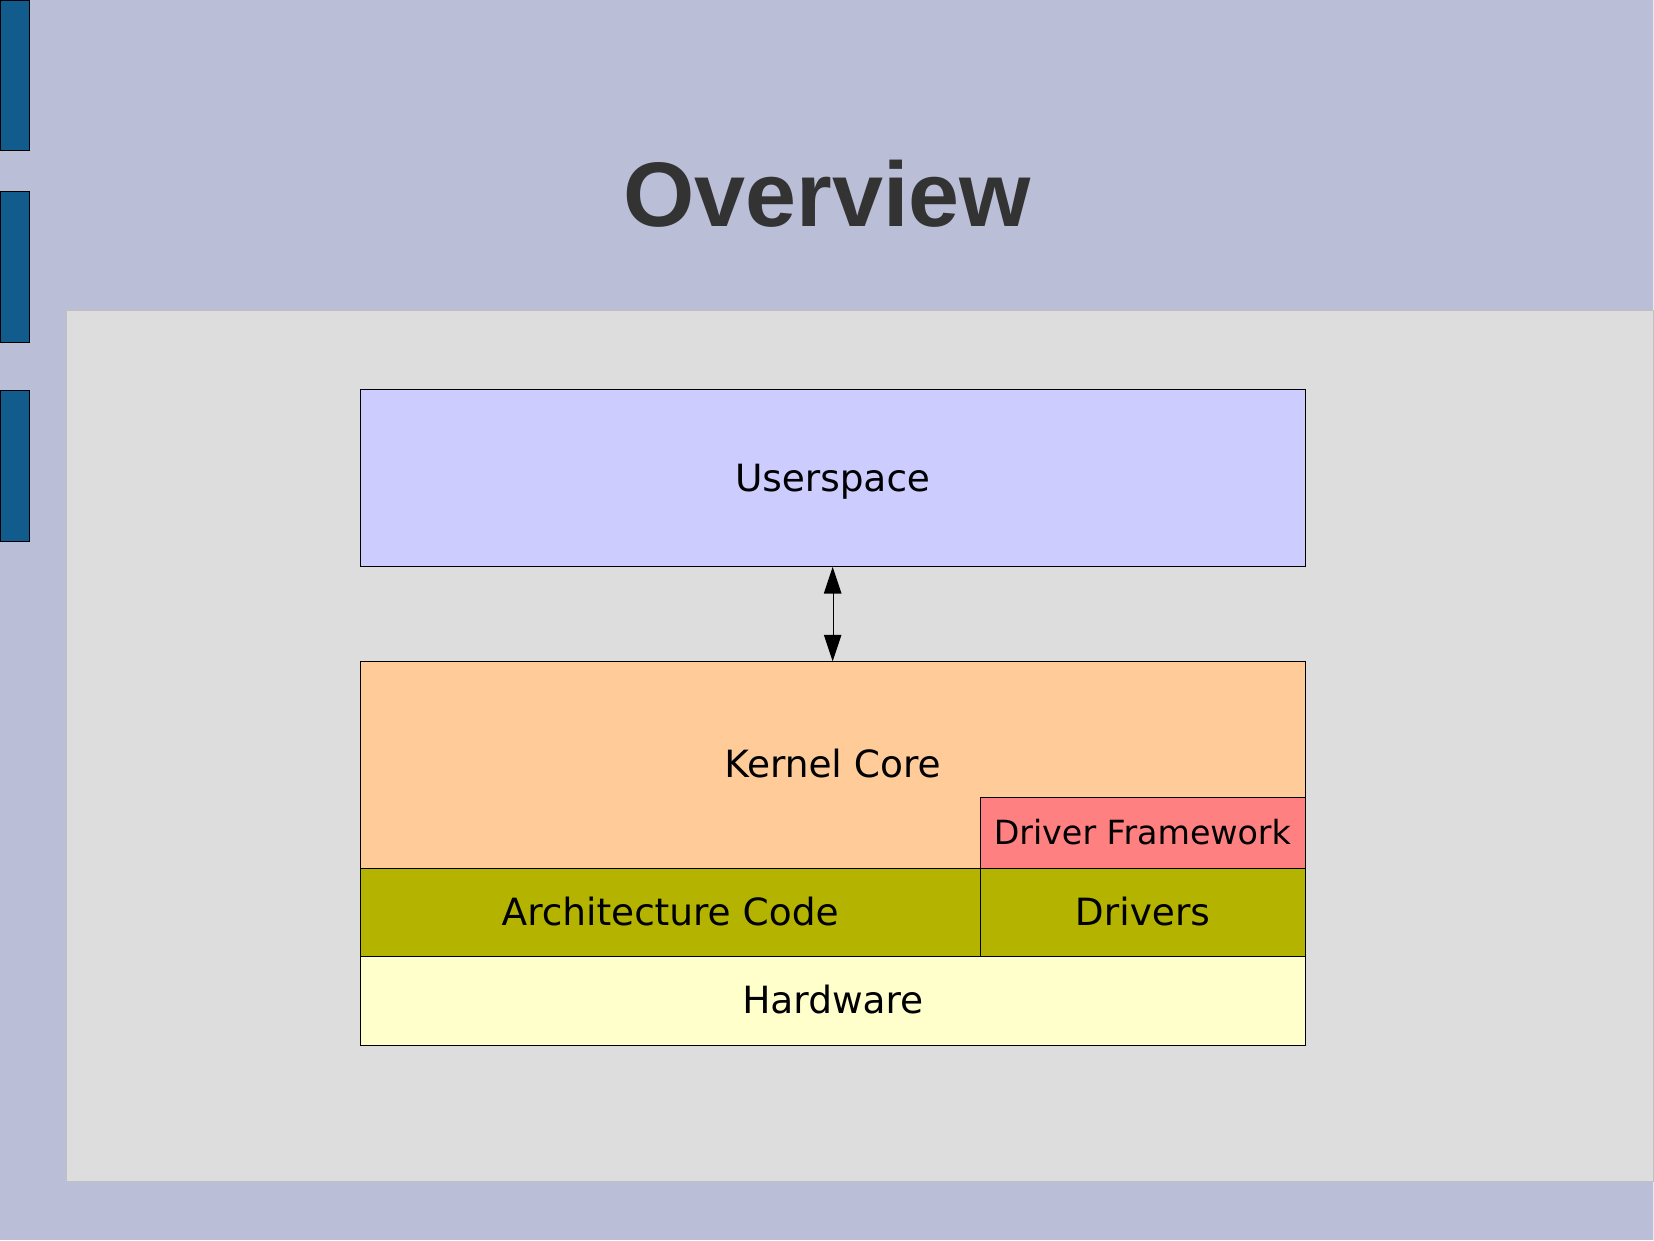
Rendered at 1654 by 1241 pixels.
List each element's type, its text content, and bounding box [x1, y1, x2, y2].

text_box Driver Framework [980, 797, 1306, 869]
title Overview [121, 98, 1534, 291]
text_box Kernel Core [360, 661, 1306, 869]
text_box Drivers [980, 869, 1306, 957]
text_box Hardware [360, 957, 1306, 1046]
text_box Architecture Code [360, 869, 980, 957]
text_box Userspace [360, 389, 1306, 567]
